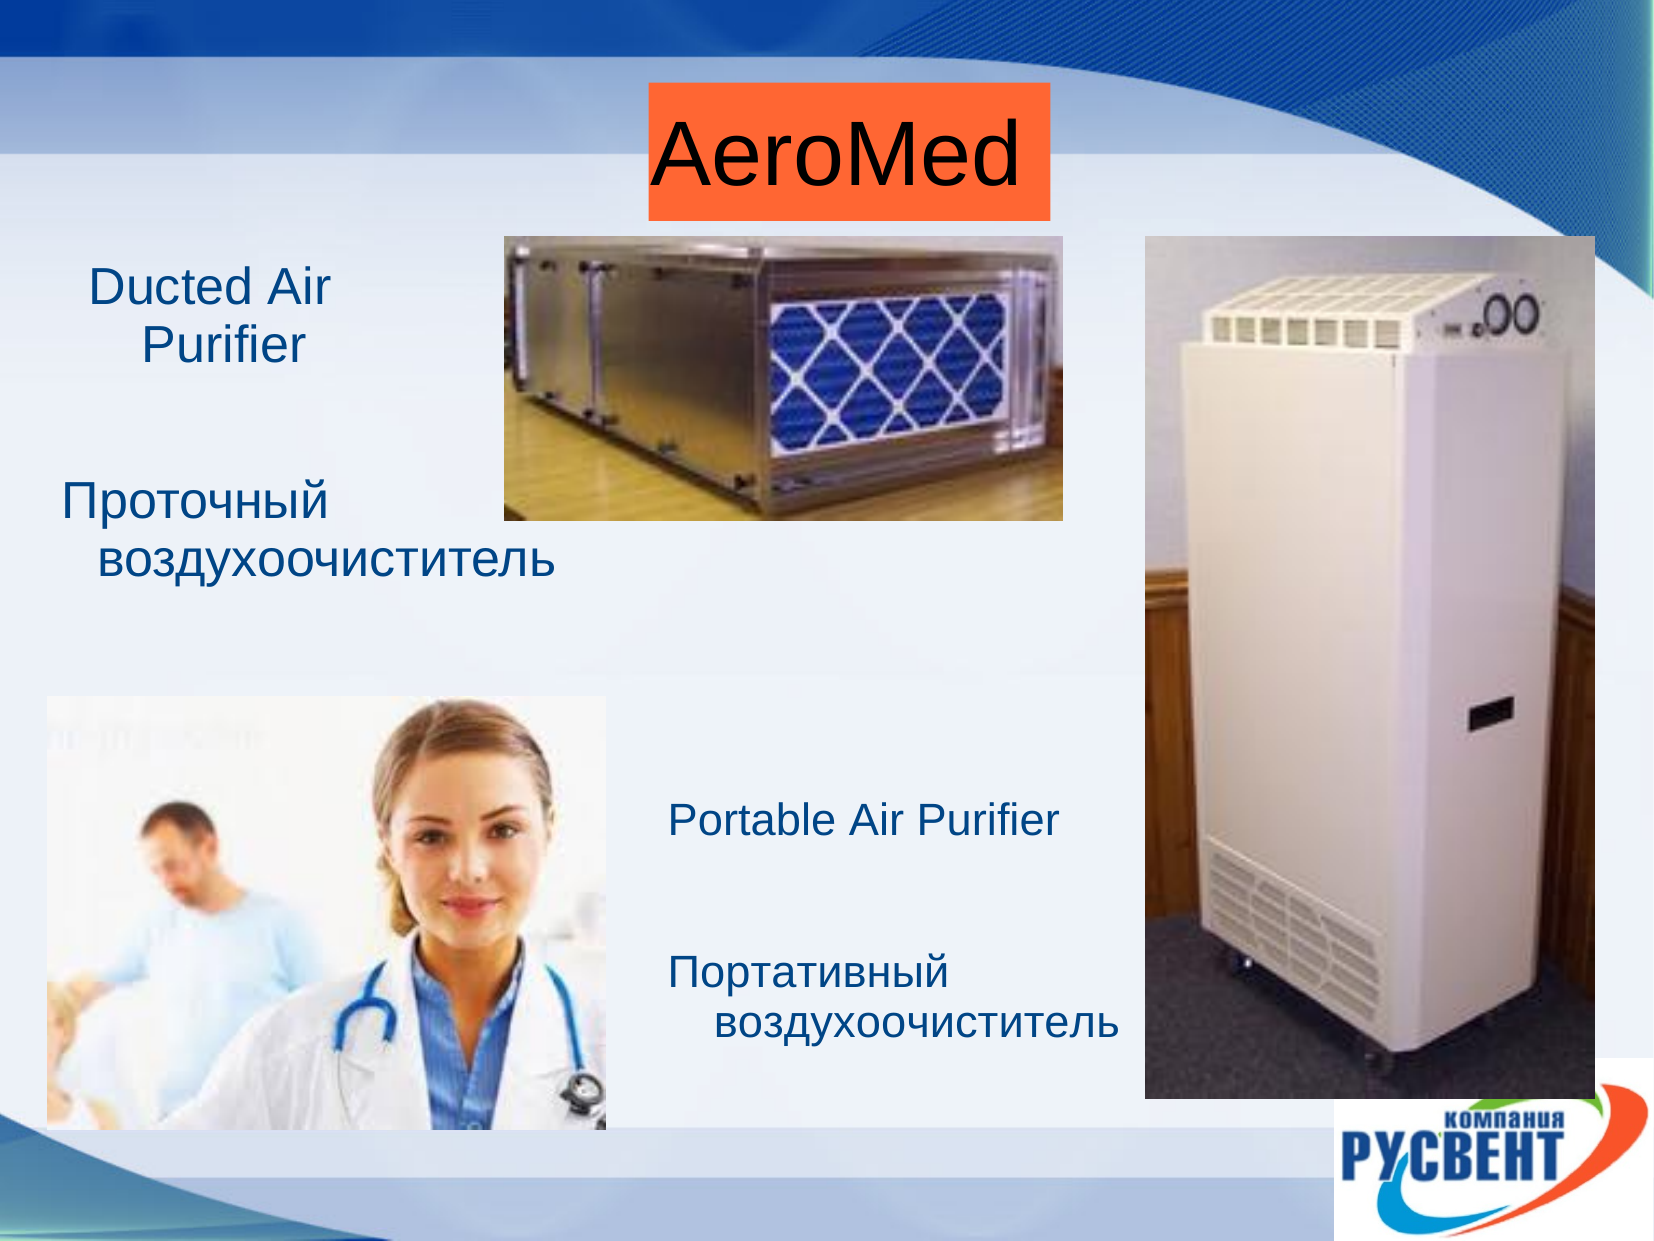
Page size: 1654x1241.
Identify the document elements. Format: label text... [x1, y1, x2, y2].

list Portable Air Purifier Портативный воздухоочиститель [606, 791, 1123, 1097]
picture [47, 696, 606, 1130]
list Ducted Air Purifier [0, 254, 497, 487]
text_box AeroMed [648, 82, 1051, 221]
text_box Проточный воздухоочиститель [47, 460, 603, 591]
picture [504, 236, 1063, 521]
picture [1145, 236, 1654, 1241]
